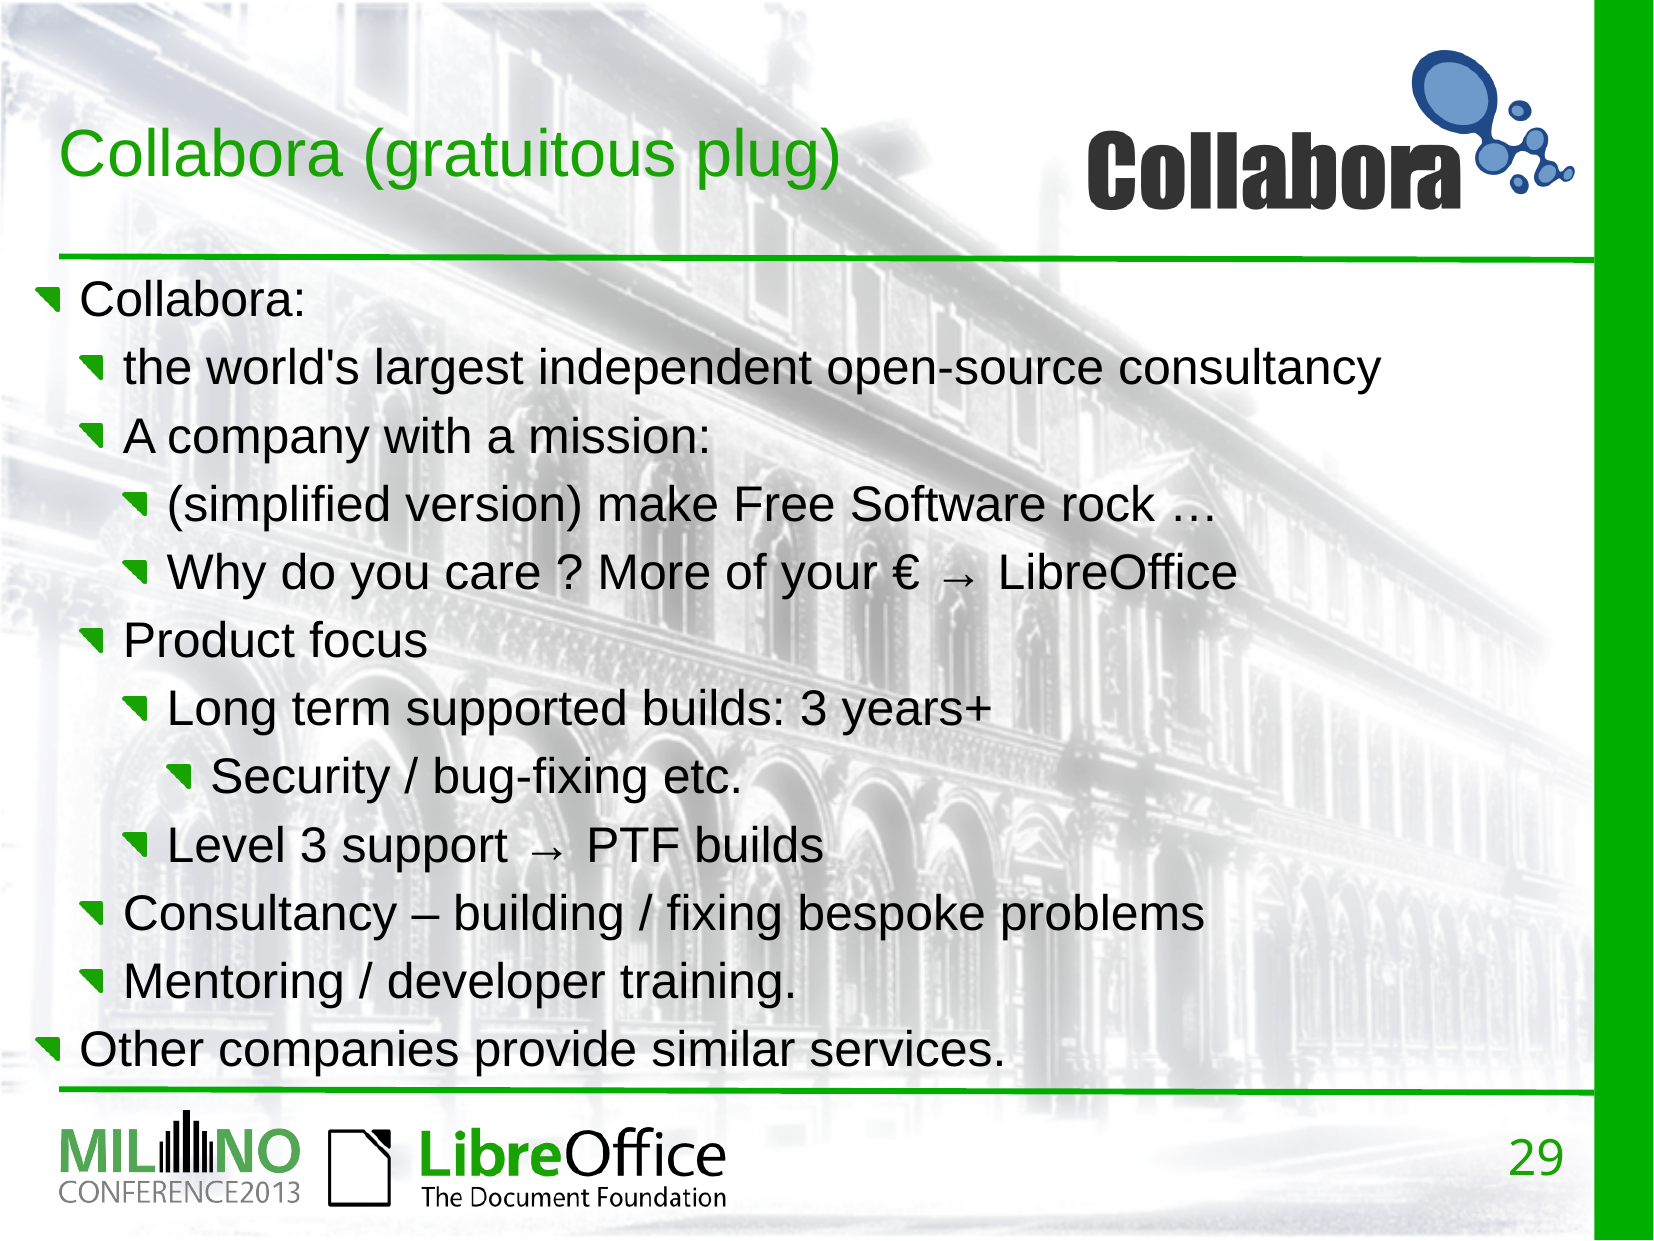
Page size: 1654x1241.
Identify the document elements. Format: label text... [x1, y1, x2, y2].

title Collabora (gratuitous plug) [59, 49, 1548, 257]
picture [0, 1, 1594, 1241]
list Collabora: the world's largest independent open-source consultancy A company with a mission: (simplified version) make Free Software rock … Why do you care ? More of your € → LibreOffice Product focus Long term supported builds: 3 years+ Security / bug-fixing etc. Level 3 support → PTF builds Consultancy – building / fixing bespoke problems Mentoring / developer training. Other companies provide similar services. [35, 271, 1524, 1078]
